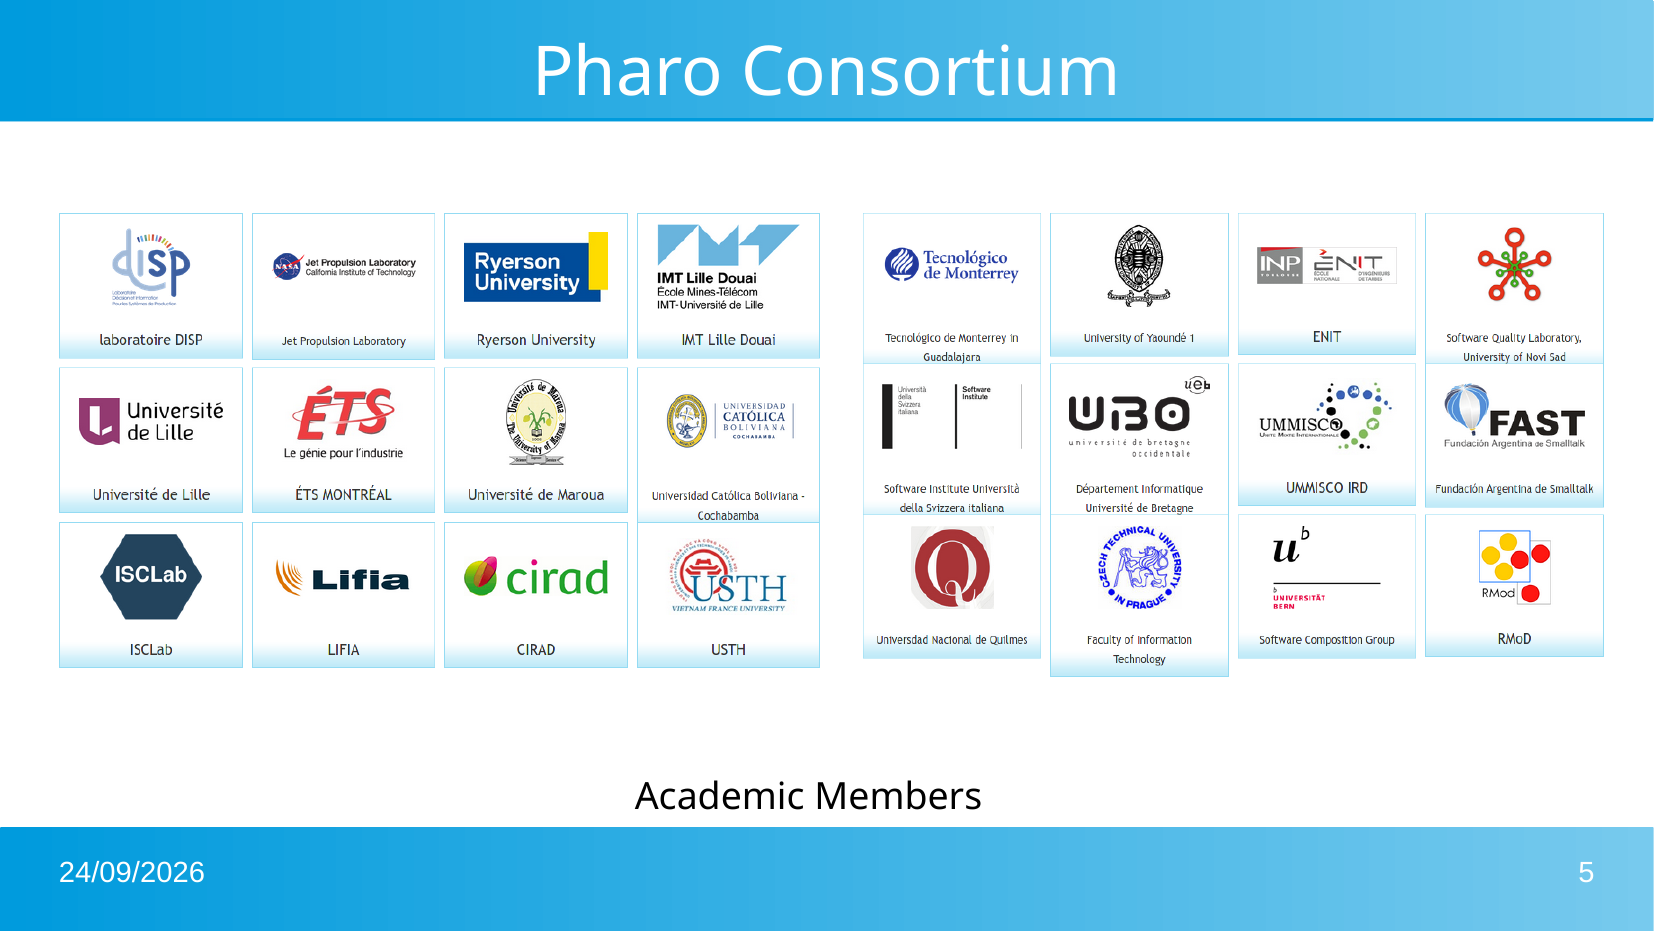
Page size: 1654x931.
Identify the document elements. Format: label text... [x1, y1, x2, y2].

picture [50, 206, 827, 674]
text_box Academic Members [620, 761, 987, 821]
picture [856, 206, 1621, 680]
title Pharo Consortium [59, 28, 1595, 109]
